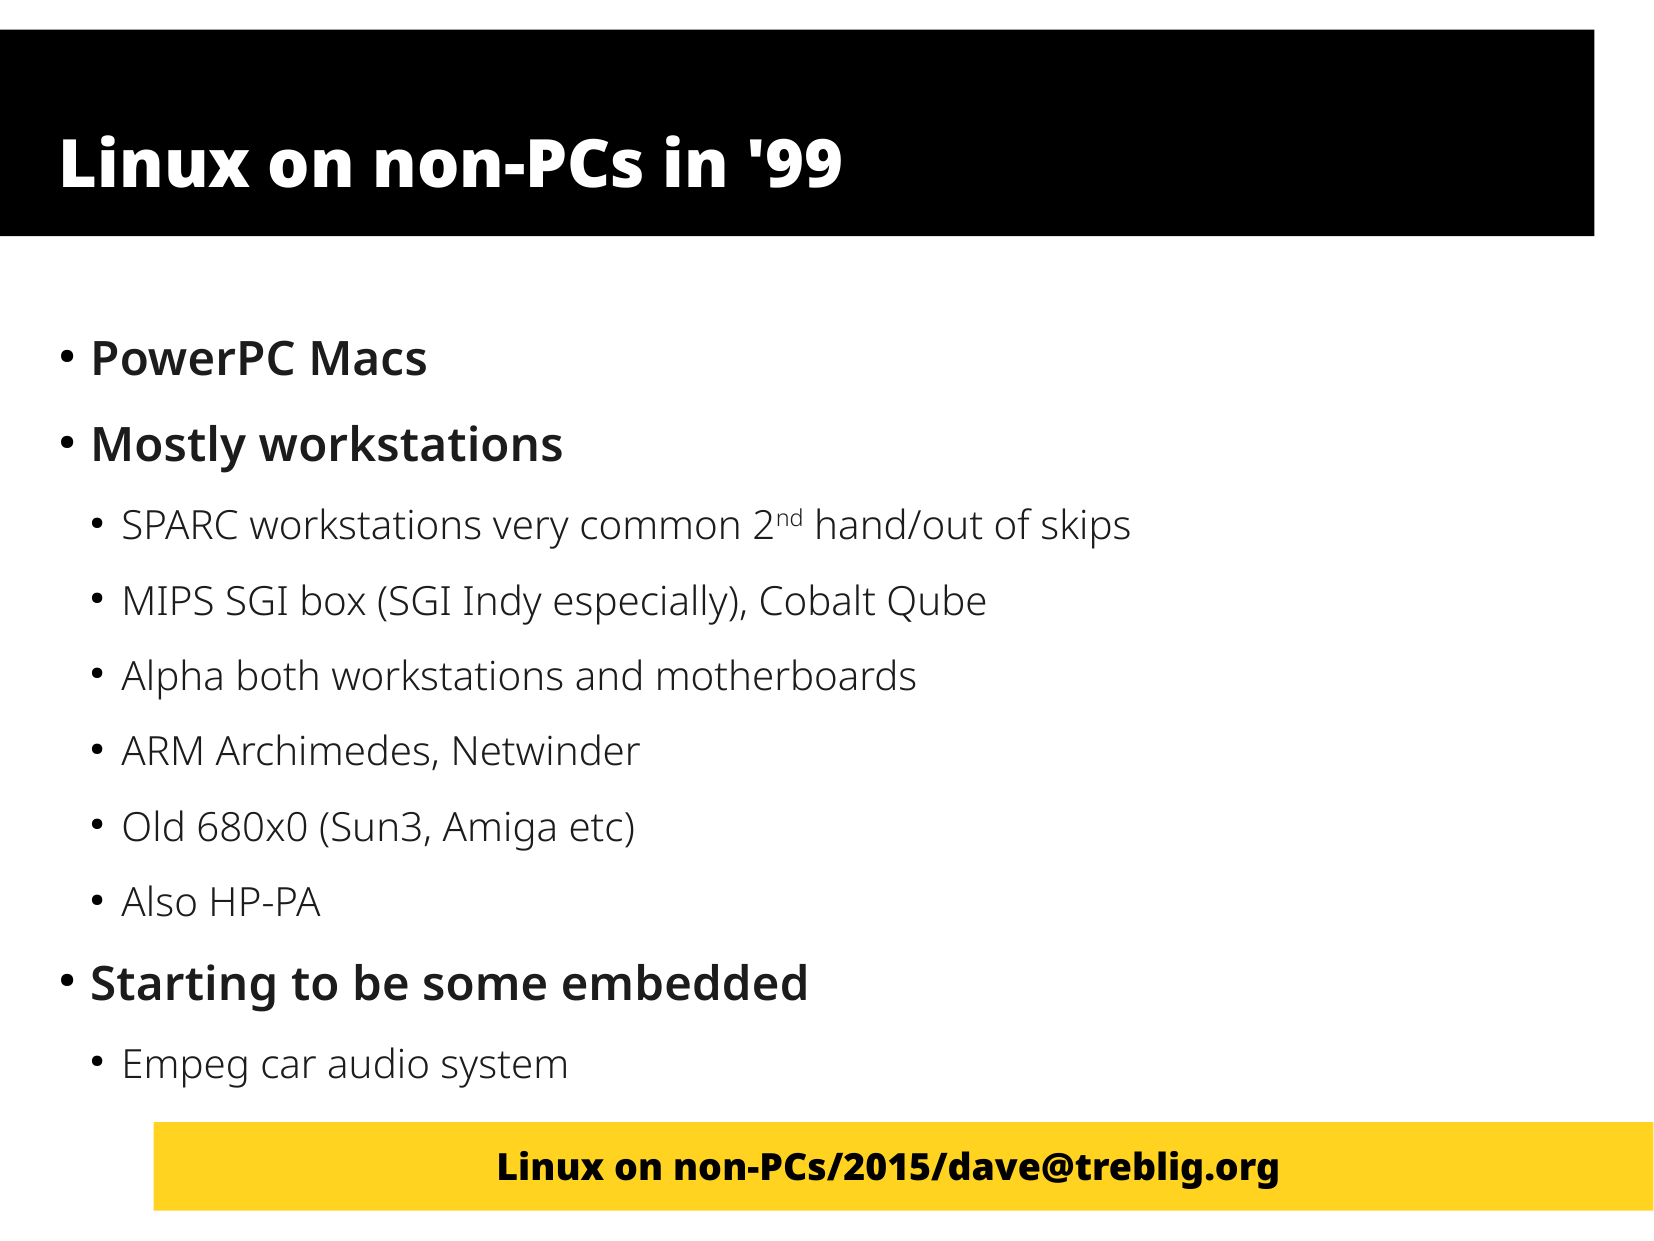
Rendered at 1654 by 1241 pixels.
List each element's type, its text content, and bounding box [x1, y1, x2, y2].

title Linux on non-PCs in '99 [59, 59, 1595, 207]
list PowerPC Macs Mostly workstations SPARC workstations very common 2nd hand/out of skips MIPS SGI box (SGI Indy especially), Cobalt Qube Alpha both workstations and motherboards ARM Archimedes, Netwinder Old 680x0 (Sun3, Amiga etc) Also HP-PA Starting to be some embedded Empeg car audio system [59, 324, 1565, 1093]
